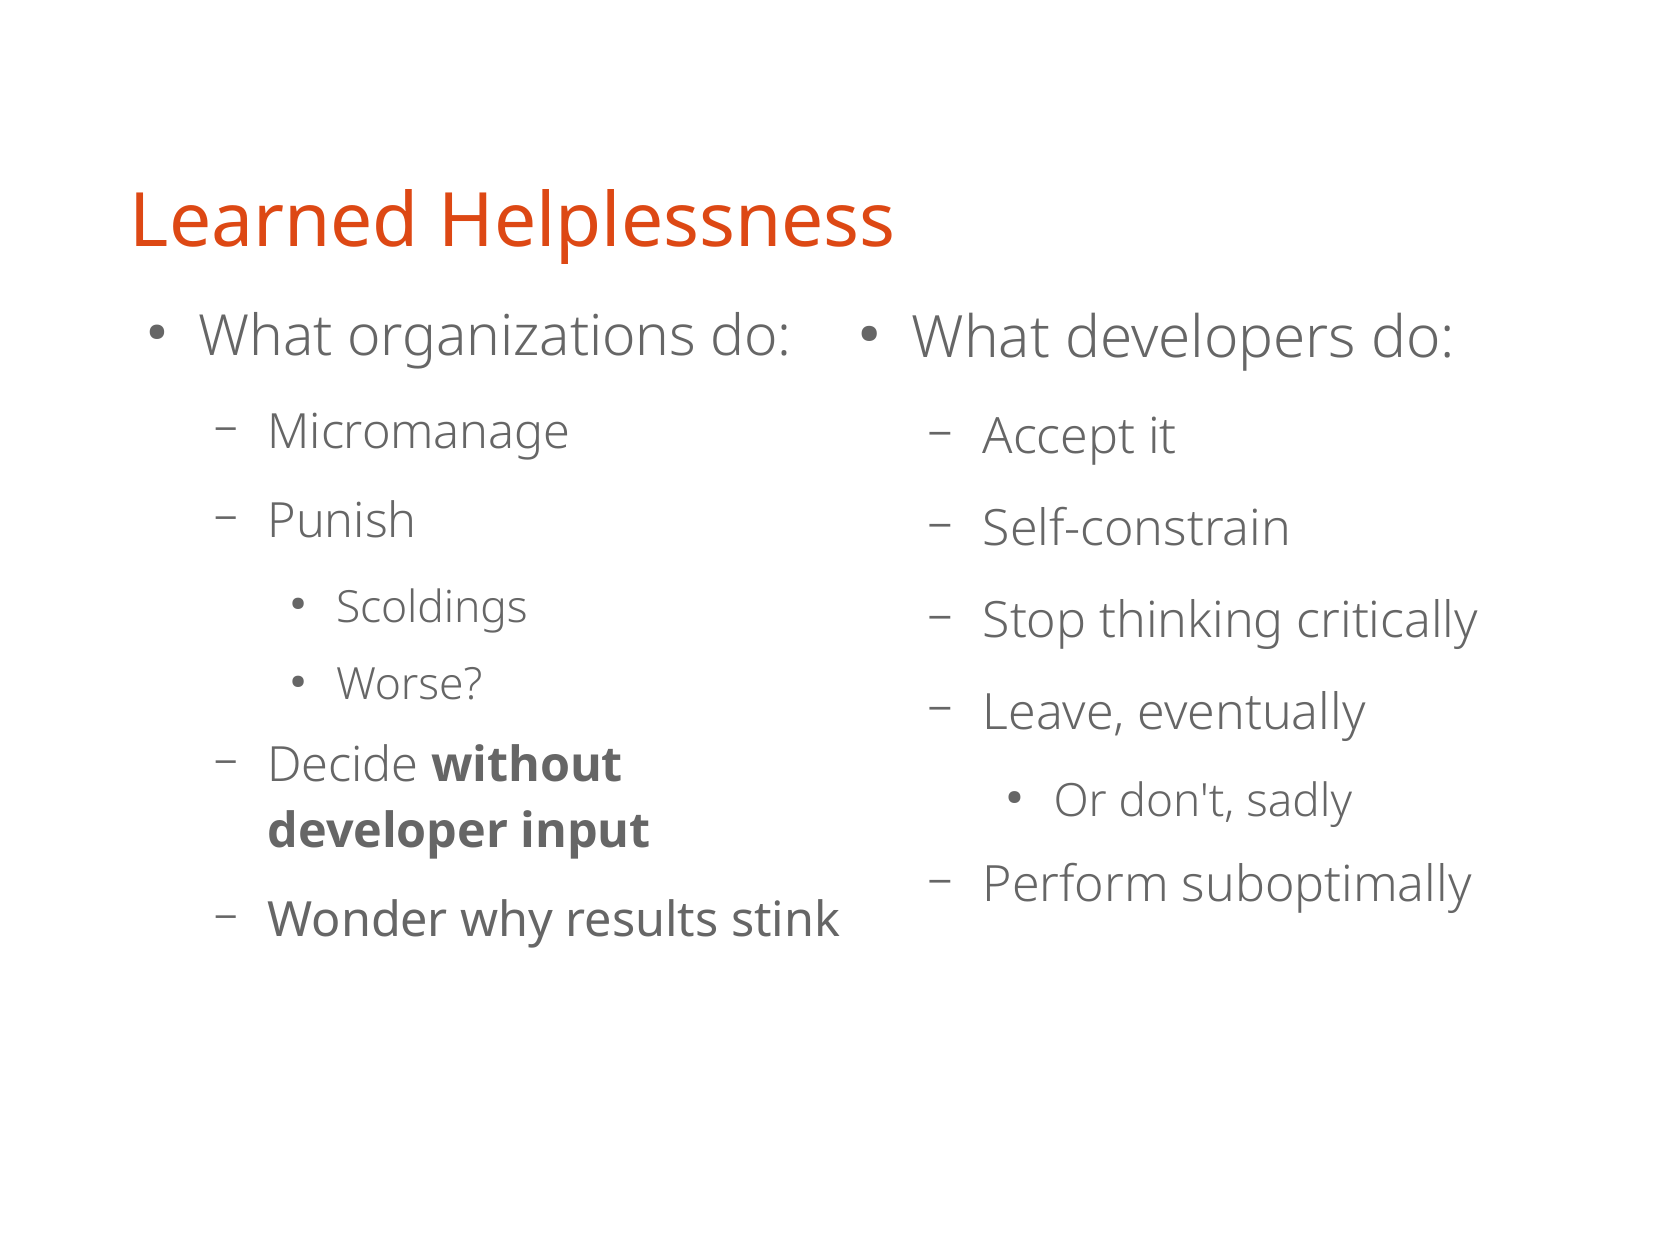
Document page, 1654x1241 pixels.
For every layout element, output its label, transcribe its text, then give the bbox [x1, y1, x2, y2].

title Learned Helplessness [129, 153, 1518, 281]
list What organizations do: Micromanage Punish Scoldings Worse? Decide without developer input Wonder why results stink [129, 295, 841, 1010]
list What developers do: Accept it Self-constrain Stop thinking critically Leave, eventually Or don't, sadly Perform suboptimally [841, 295, 1519, 1010]
